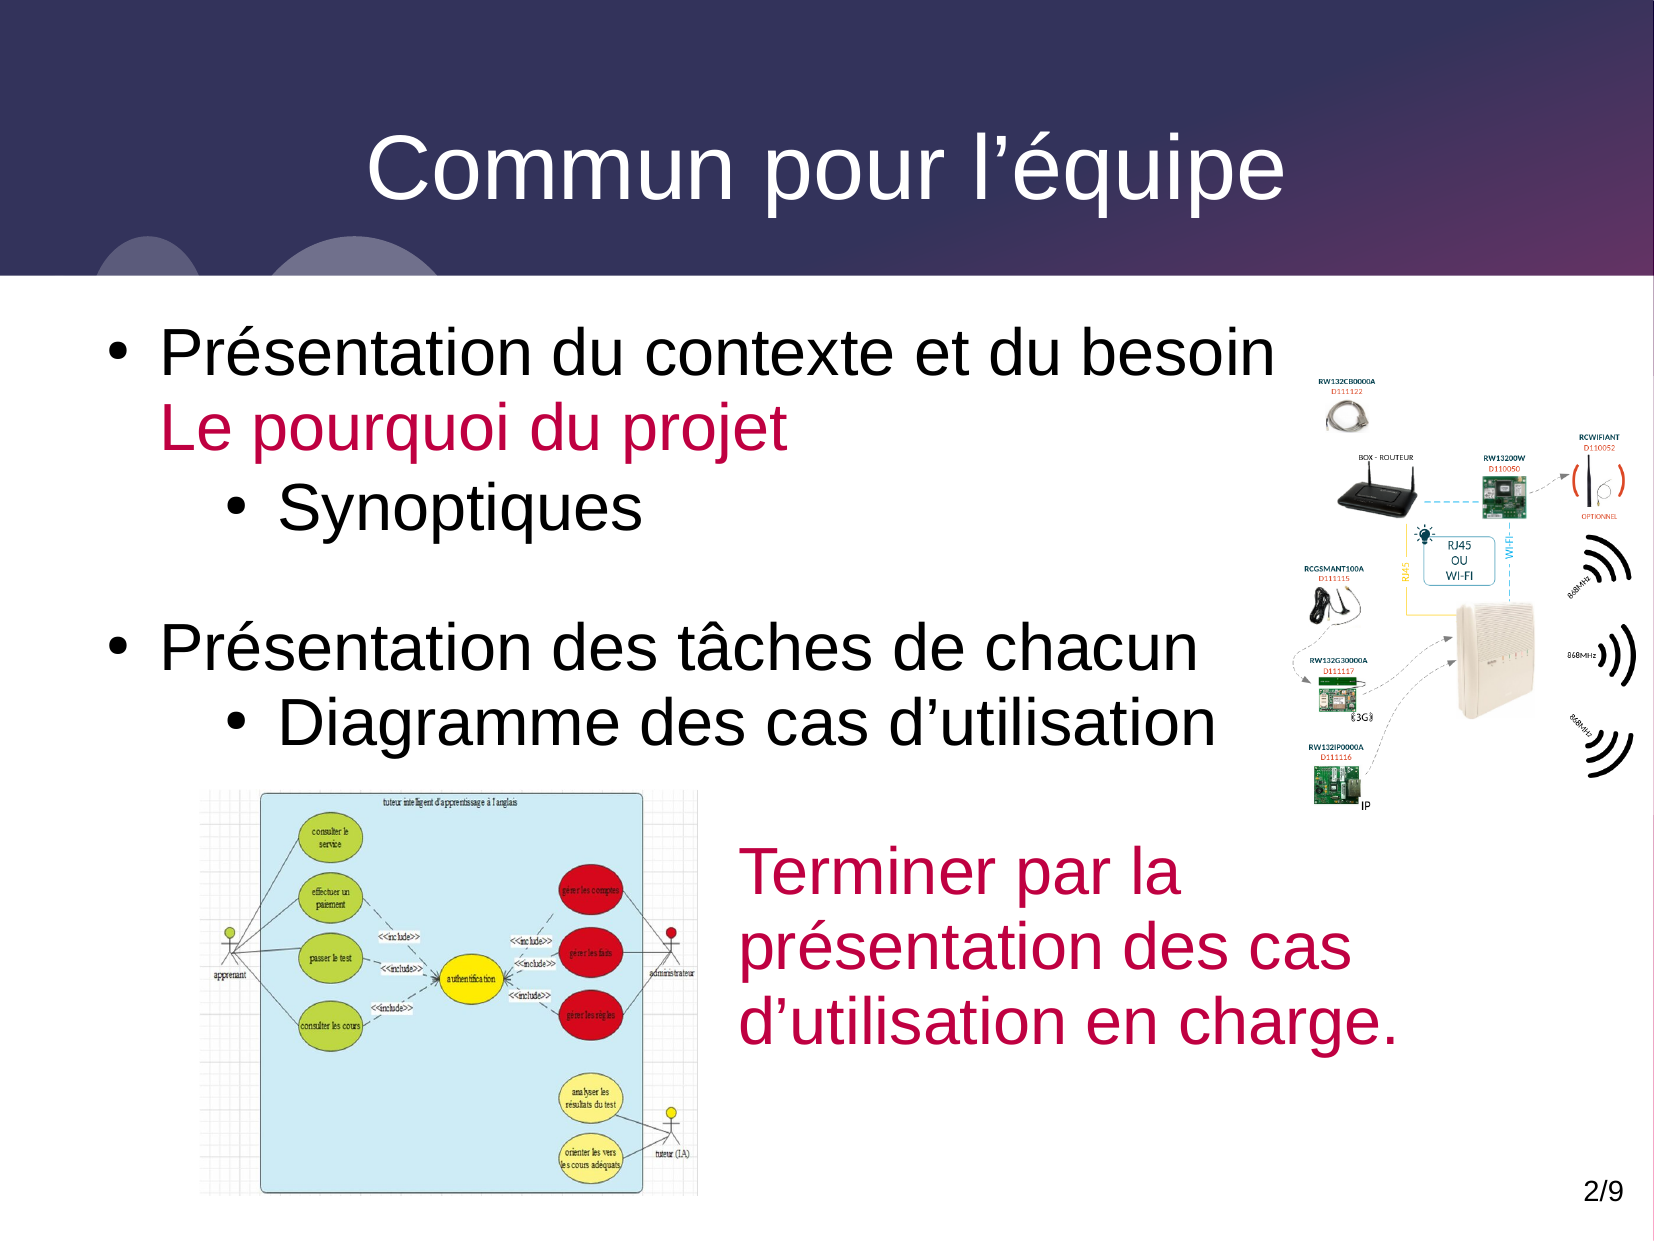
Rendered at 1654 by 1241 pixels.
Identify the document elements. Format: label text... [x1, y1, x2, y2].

title Commun pour l’équipe [88, 59, 1565, 276]
list Présentation du contexte et du besoin Le pourquoi du projet Synoptiques Présentation des tâches de chacun Diagramme des cas d’utilisation Terminer par la présentation des cas d’utilisation en charge. [88, 314, 1565, 1103]
picture [1289, 376, 1654, 815]
picture [199, 789, 698, 1196]
